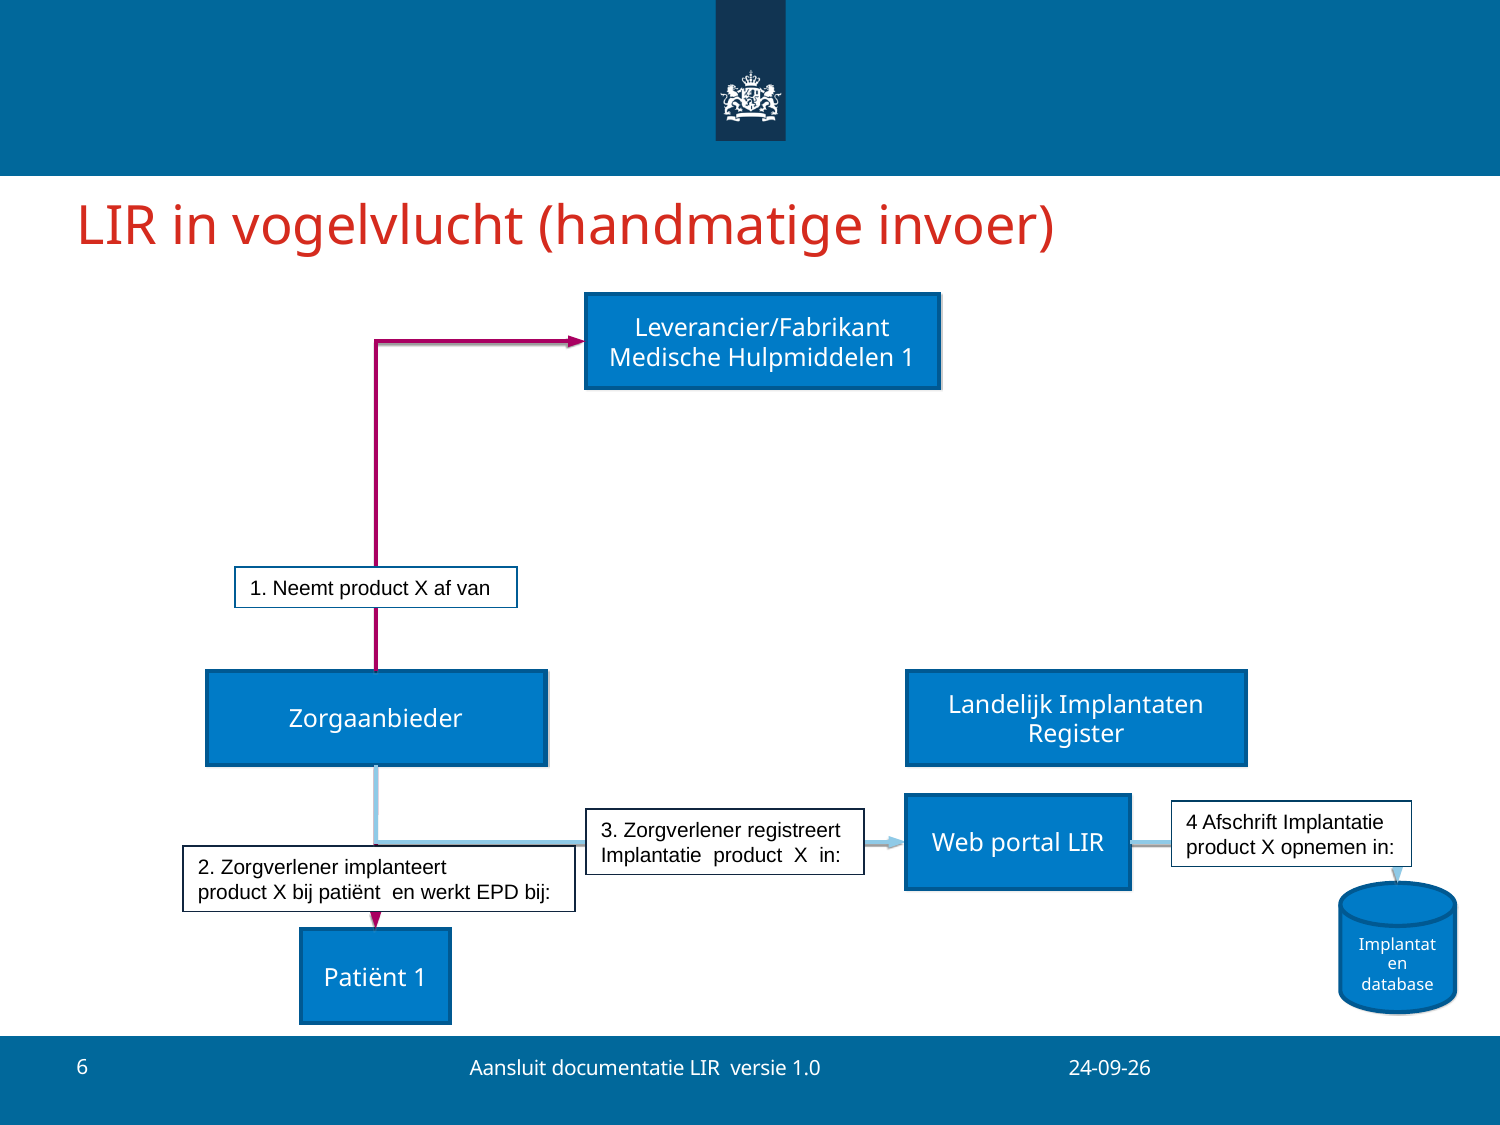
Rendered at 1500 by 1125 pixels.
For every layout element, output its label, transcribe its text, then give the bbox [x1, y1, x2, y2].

text_box [61, 1046, 179, 1106]
text_box Landelijk Implantaten Register [907, 671, 1246, 765]
text_box Implantaten database [1340, 882, 1455, 1013]
title LIR in vogelvlucht (handmatige invoer) [61, 183, 1412, 277]
text_box Zorgaanbieder [207, 671, 545, 765]
text_box Patiënt 1 [301, 929, 450, 1023]
text_box Aansluit documentatie LIR versie 1.0 29-4-2019 [454, 1046, 1500, 1099]
text_box Leverancier/Fabrikant Medische Hulpmiddelen 1 [586, 294, 939, 388]
text_box 1. Neemt product X af van [234, 566, 518, 608]
text_box Web portal LIR [906, 795, 1130, 889]
text_box 4 Afschrift Implantatie product X opnemen in: [1171, 801, 1412, 867]
text_box 3. Zorgverlener registreert Implantatie product X in: [585, 809, 865, 875]
text_box 2. Zorgverlener implanteert product X bij patiënt en werkt EPD bij: [183, 846, 575, 912]
